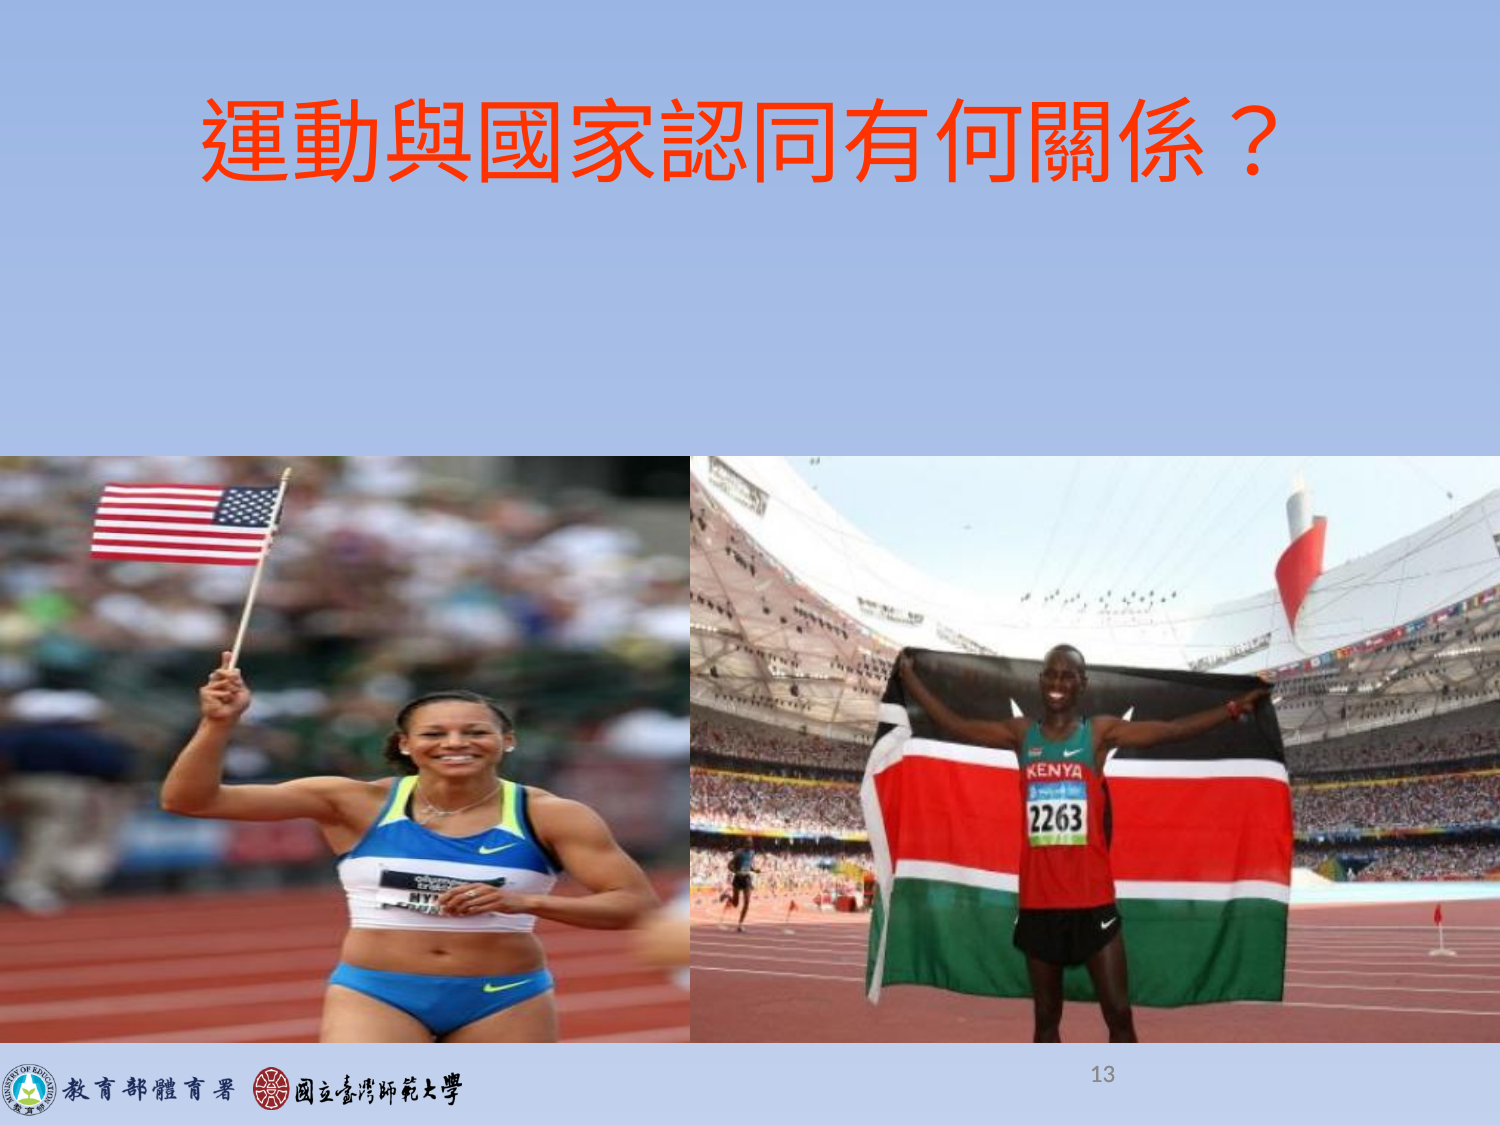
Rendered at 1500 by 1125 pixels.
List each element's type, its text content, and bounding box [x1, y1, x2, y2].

text_box [1074, 1042, 1426, 1103]
picture [0, 456, 1500, 1043]
title 運動與國家認同有何關係？ [75, 45, 1426, 233]
